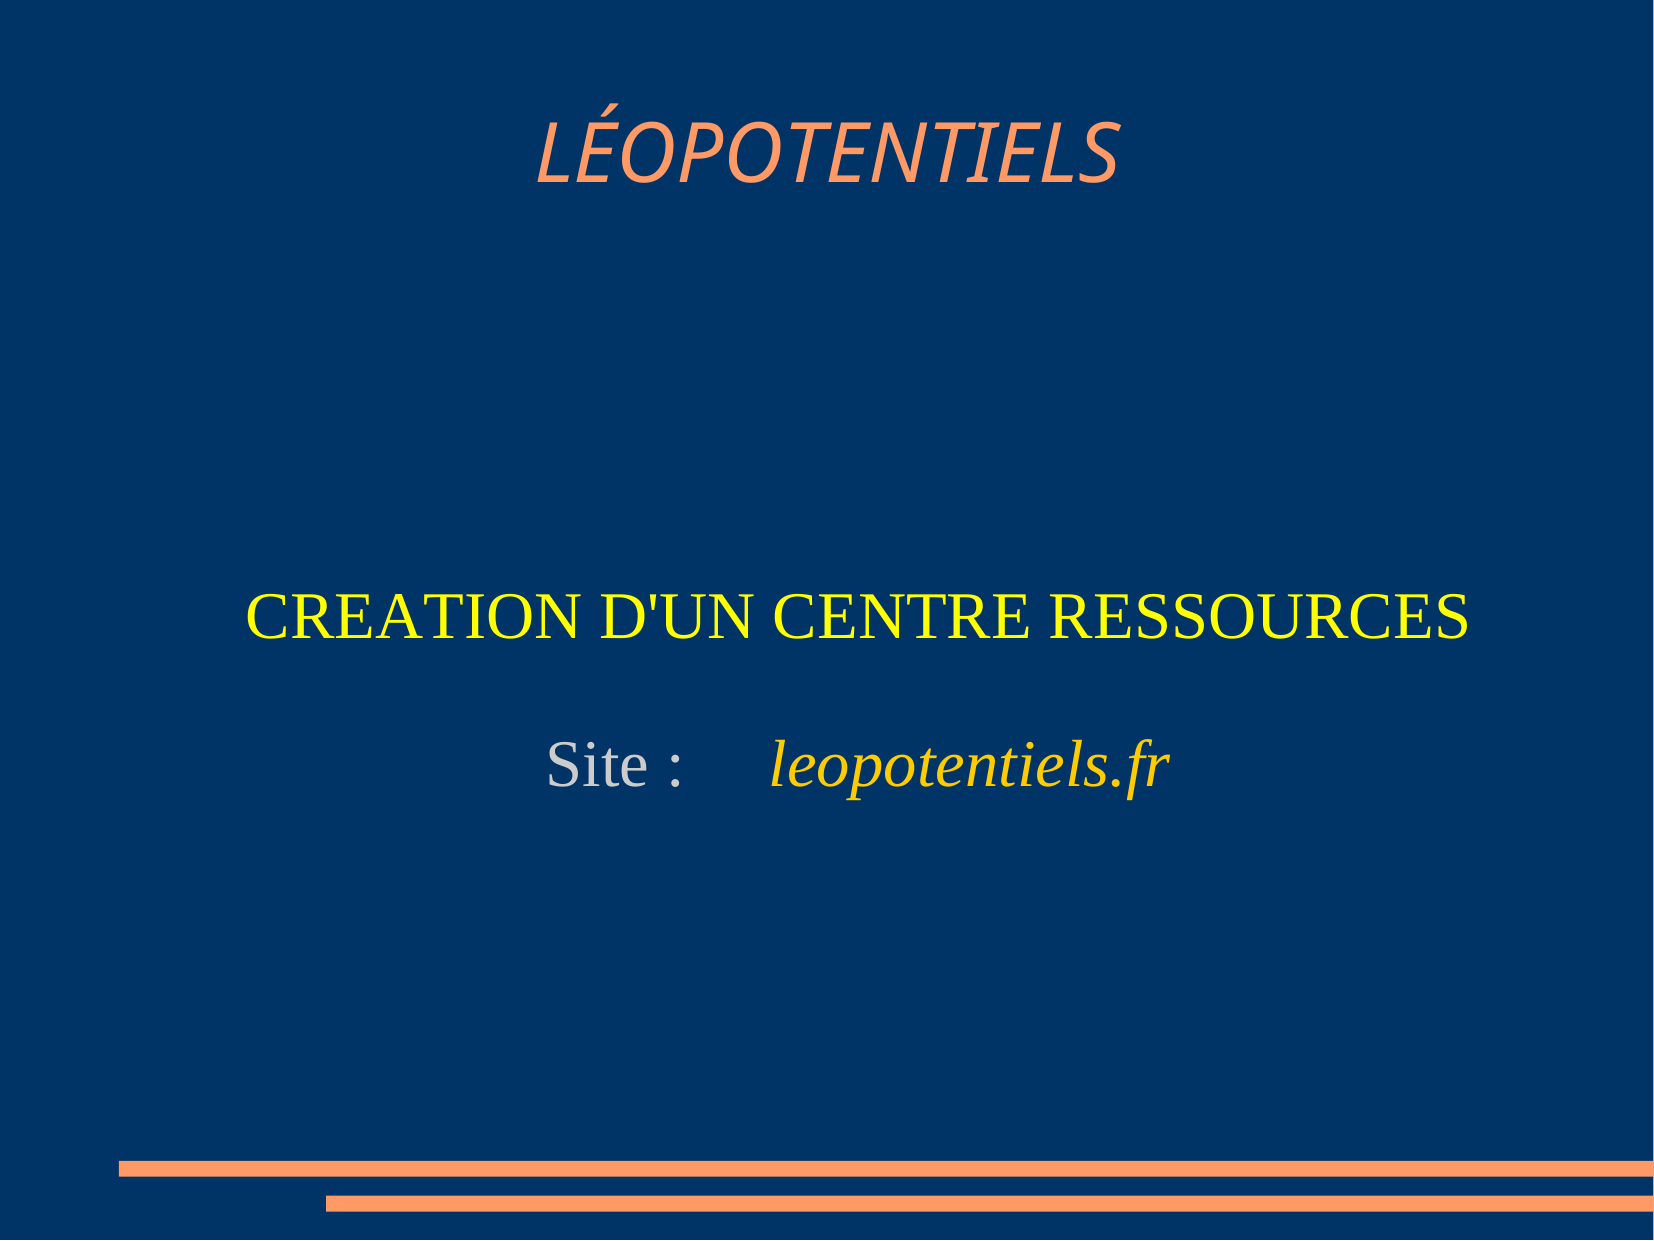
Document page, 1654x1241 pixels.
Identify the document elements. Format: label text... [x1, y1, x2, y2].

title LÉOPOTENTIELS [121, 53, 1534, 246]
subtitle CREATION D'UN CENTRE RESSOURCES Site : leopotentiels.fr [121, 329, 1561, 1125]
